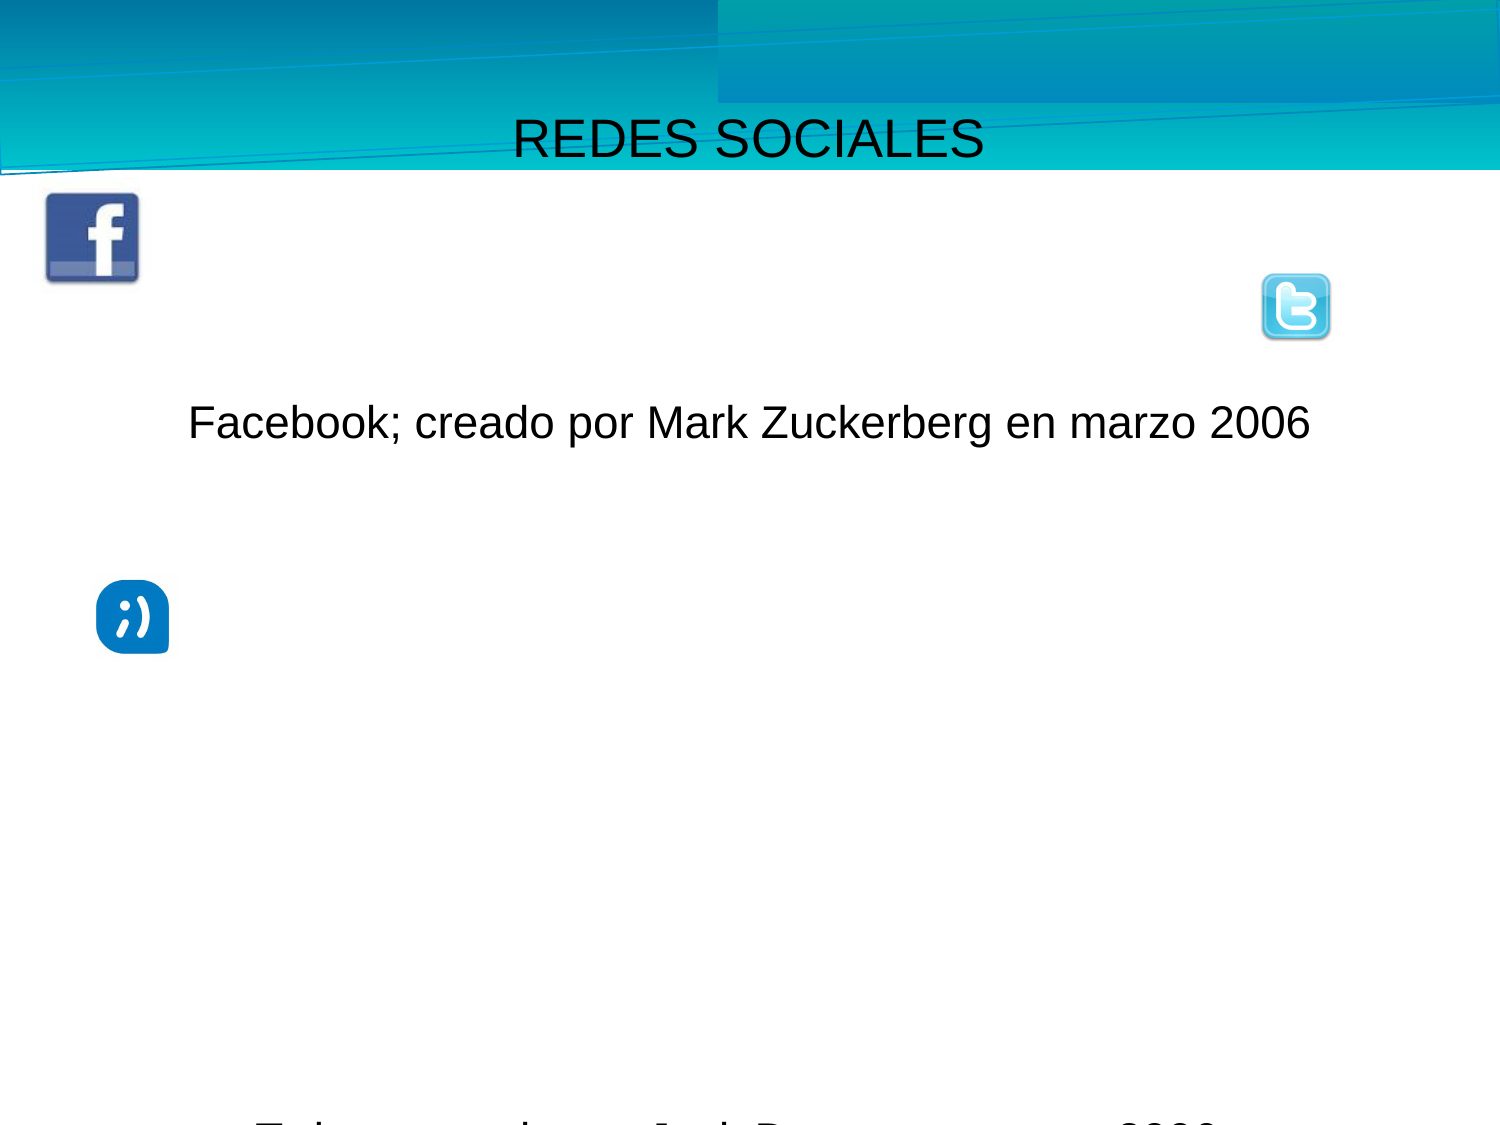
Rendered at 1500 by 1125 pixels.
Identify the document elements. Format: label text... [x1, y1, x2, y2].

picture [89, 574, 178, 662]
picture [1258, 271, 1335, 343]
subtitle Facebook; creado por Mark Zuckerberg en marzo 2006 Twitter; creado por Jack Dorsey en marzo 2006 Tuenti; creado por Zaryn Dentzel el 2006 [75, 297, 1425, 1125]
title REDES SOCIALES [75, 44, 1425, 233]
picture [31, 177, 154, 296]
